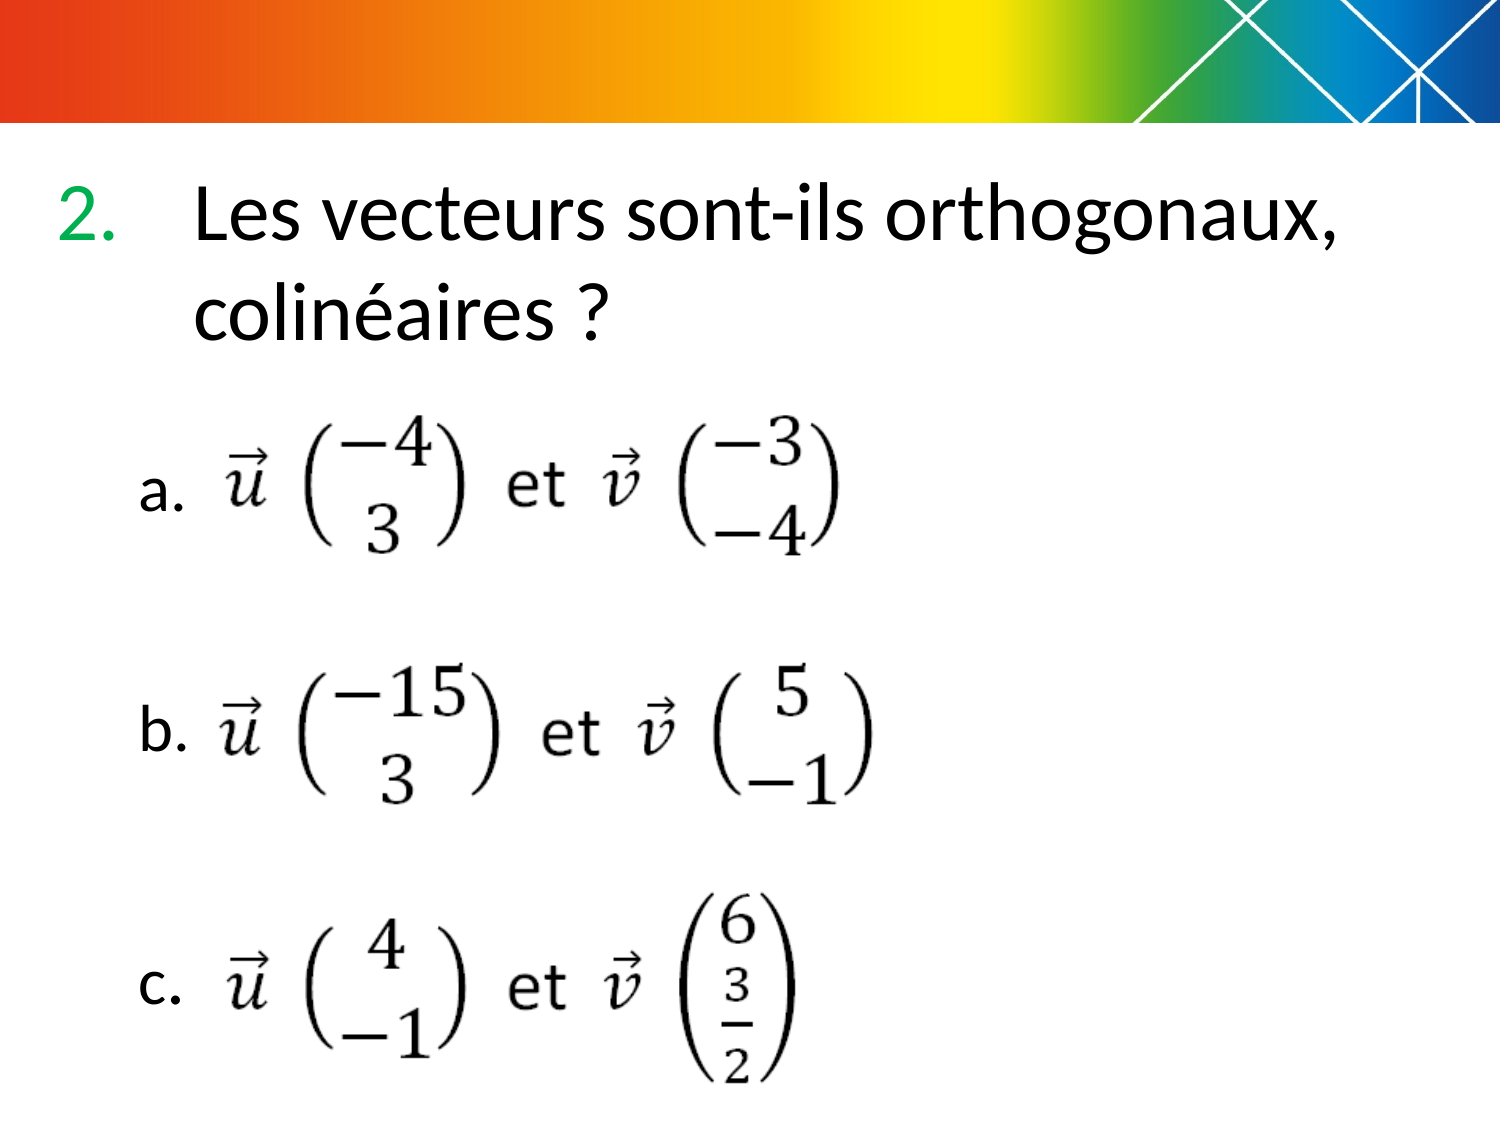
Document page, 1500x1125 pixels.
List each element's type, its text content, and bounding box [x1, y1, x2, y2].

picture [0, 0, 1359, 123]
picture [206, 649, 881, 817]
picture [1340, 0, 1500, 123]
picture [206, 403, 849, 565]
picture [218, 875, 811, 1099]
text_box a. b. c. [123, 397, 680, 1125]
title Les vecteurs sont-ils orthogonaux, colinéaires ? [41, 149, 1500, 365]
